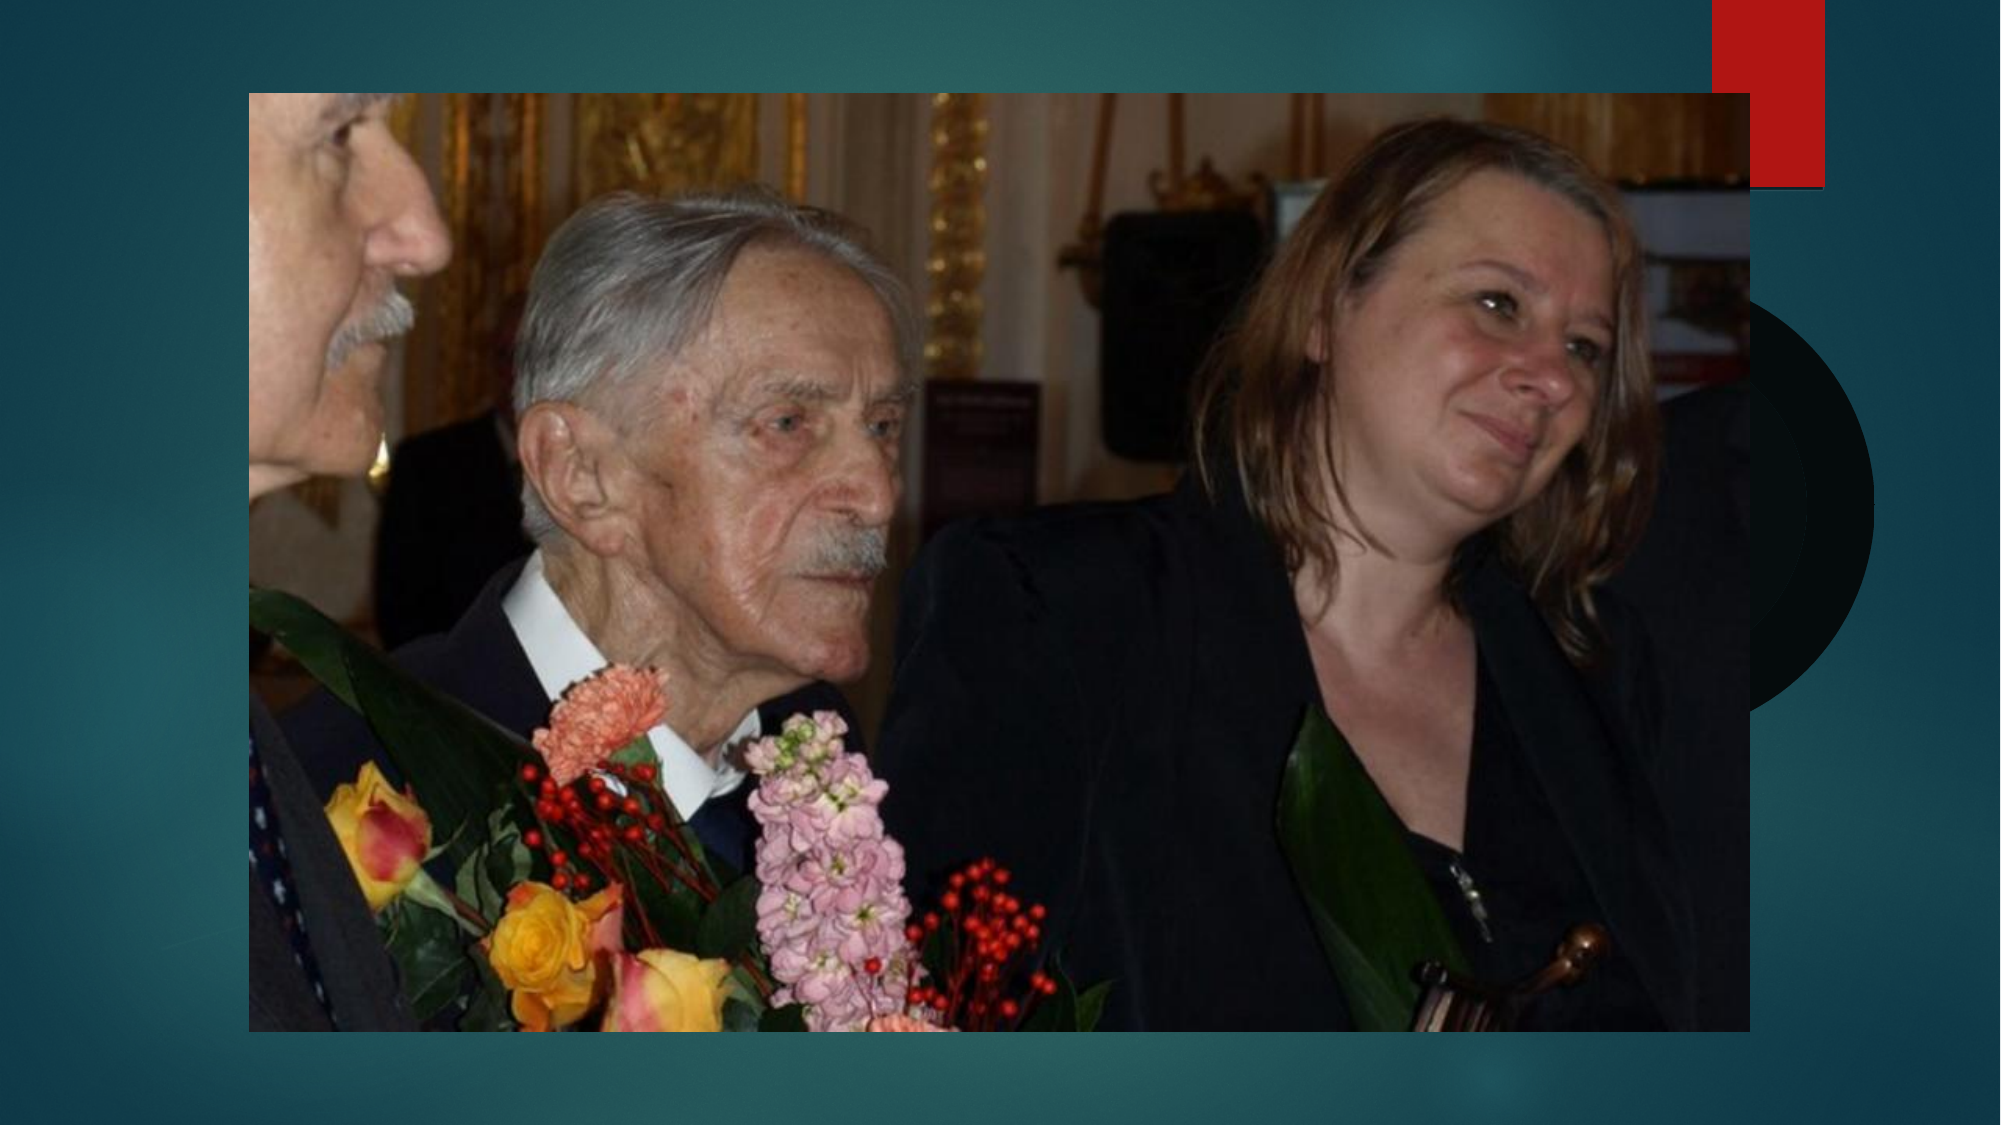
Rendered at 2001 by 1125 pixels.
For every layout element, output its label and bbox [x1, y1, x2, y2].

picture [249, 93, 1750, 1032]
